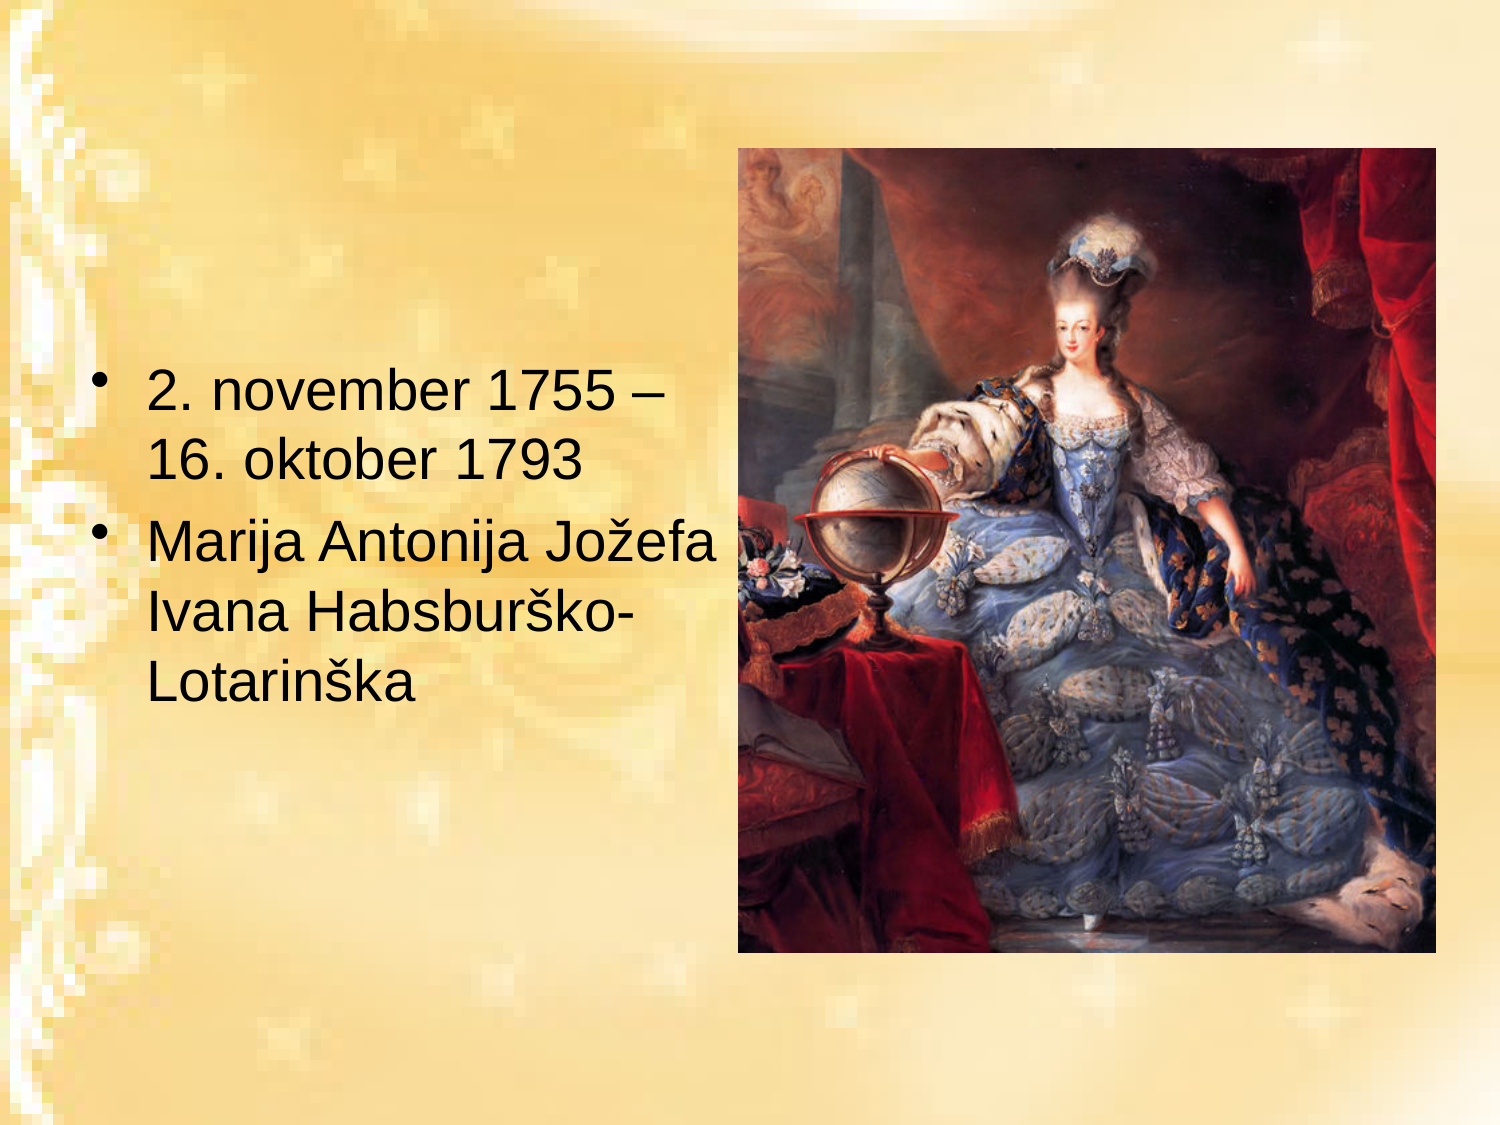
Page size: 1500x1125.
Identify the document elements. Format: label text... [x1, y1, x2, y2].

picture [0, 0, 1500, 1125]
list 2. november 1755 – 16. oktober 1793 Marija Antonija Jožefa Ivana Habsburško-Lotarinška [75, 262, 738, 1005]
